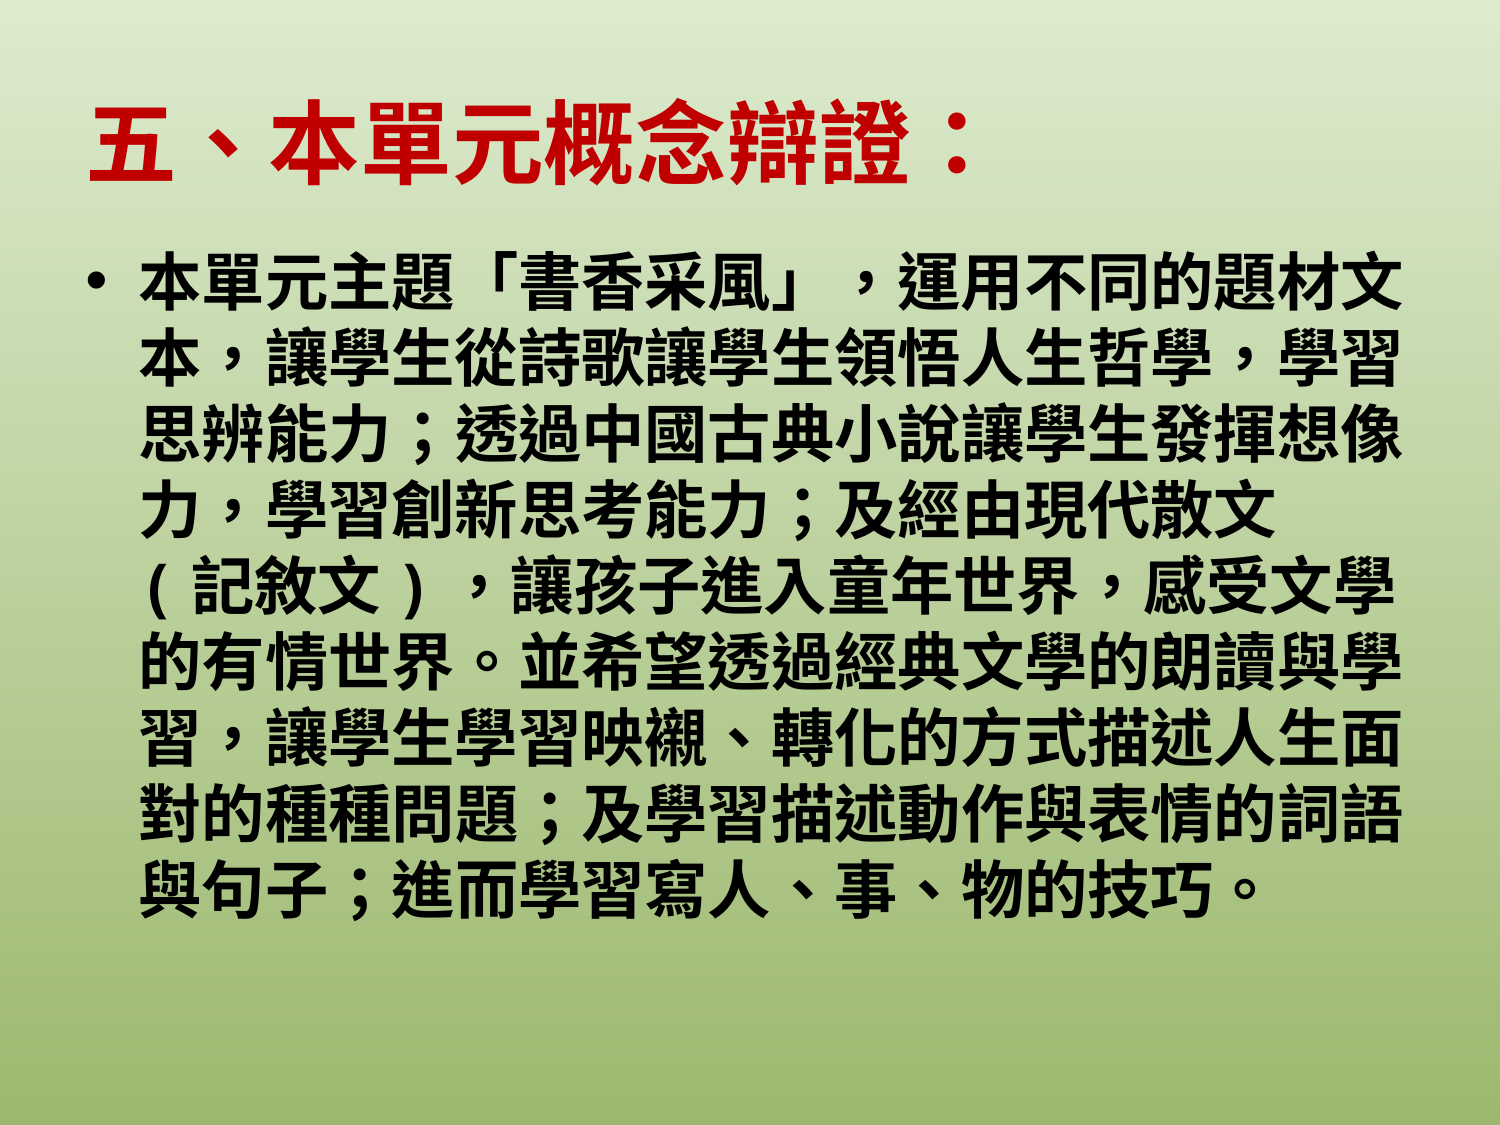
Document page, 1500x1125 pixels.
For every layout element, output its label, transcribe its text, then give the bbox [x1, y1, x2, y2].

list 本單元主題「書香采風」，運用不同的題材文本，讓學生從詩歌讓學生領悟人生哲學，學習思辨能力；透過中國古典小說讓學生發揮想像力，學習創新思考能力；及經由現代散文(記敘文)，讓孩子進入童年世界，感受文學的有情世界。並希望透過經典文學的朗讀與學習，讓學生學習映襯、轉化的方式描述人生面對的種種問題；及學習描述動作與表情的詞語與句子；進而學習寫人、事、物的技巧。 [70, 234, 1421, 977]
title 五、本單元概念辯證： [70, 46, 1421, 234]
